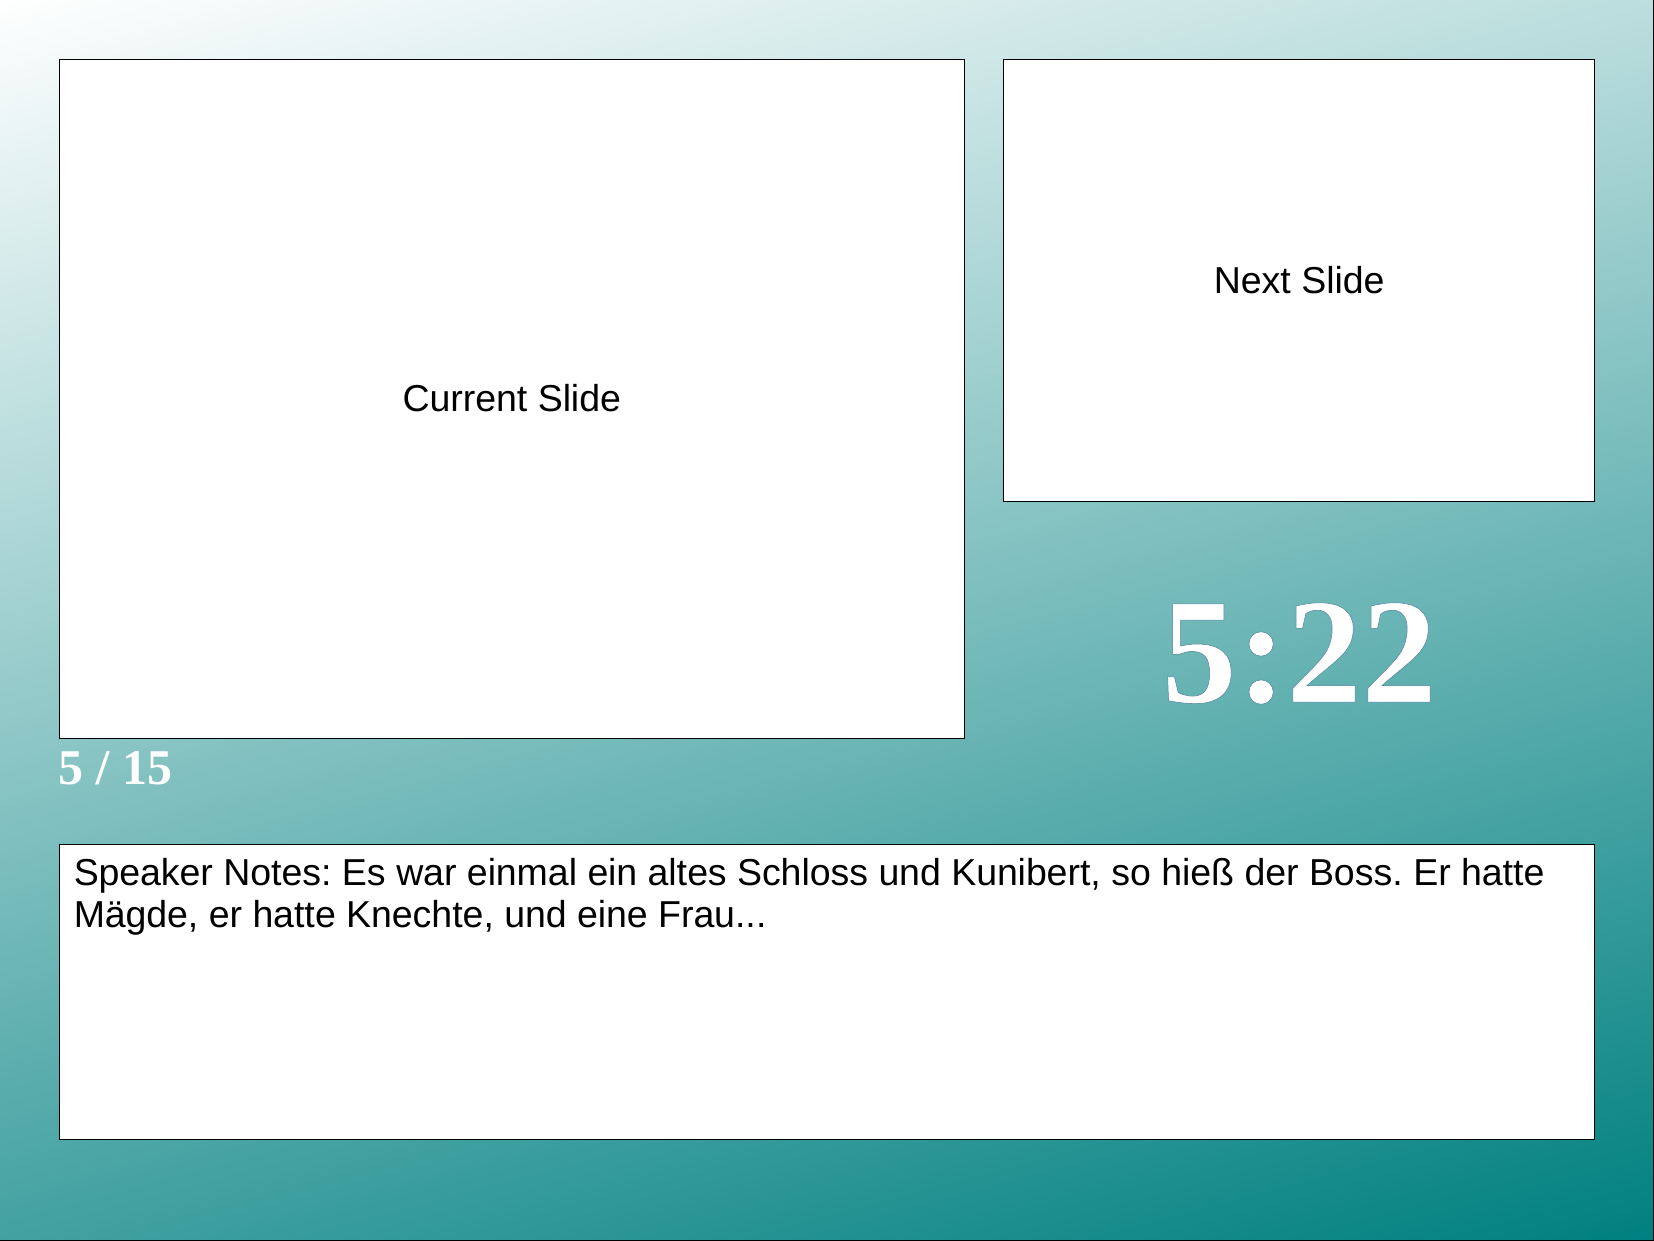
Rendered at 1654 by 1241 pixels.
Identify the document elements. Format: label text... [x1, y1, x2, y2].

text_box Current Slide [59, 59, 965, 739]
text_box 5 / 15 [41, 732, 189, 821]
text_box Speaker Notes: Es war einmal ein altes Schloss und Kunibert, so hieß der Boss. Er hatte Mägde, er hatte Knechte, und eine Frau... [59, 844, 1595, 1140]
text_box [0, 0, 1654, 1241]
text_box 5:22 [1092, 561, 1506, 768]
text_box Next Slide [1003, 59, 1595, 502]
